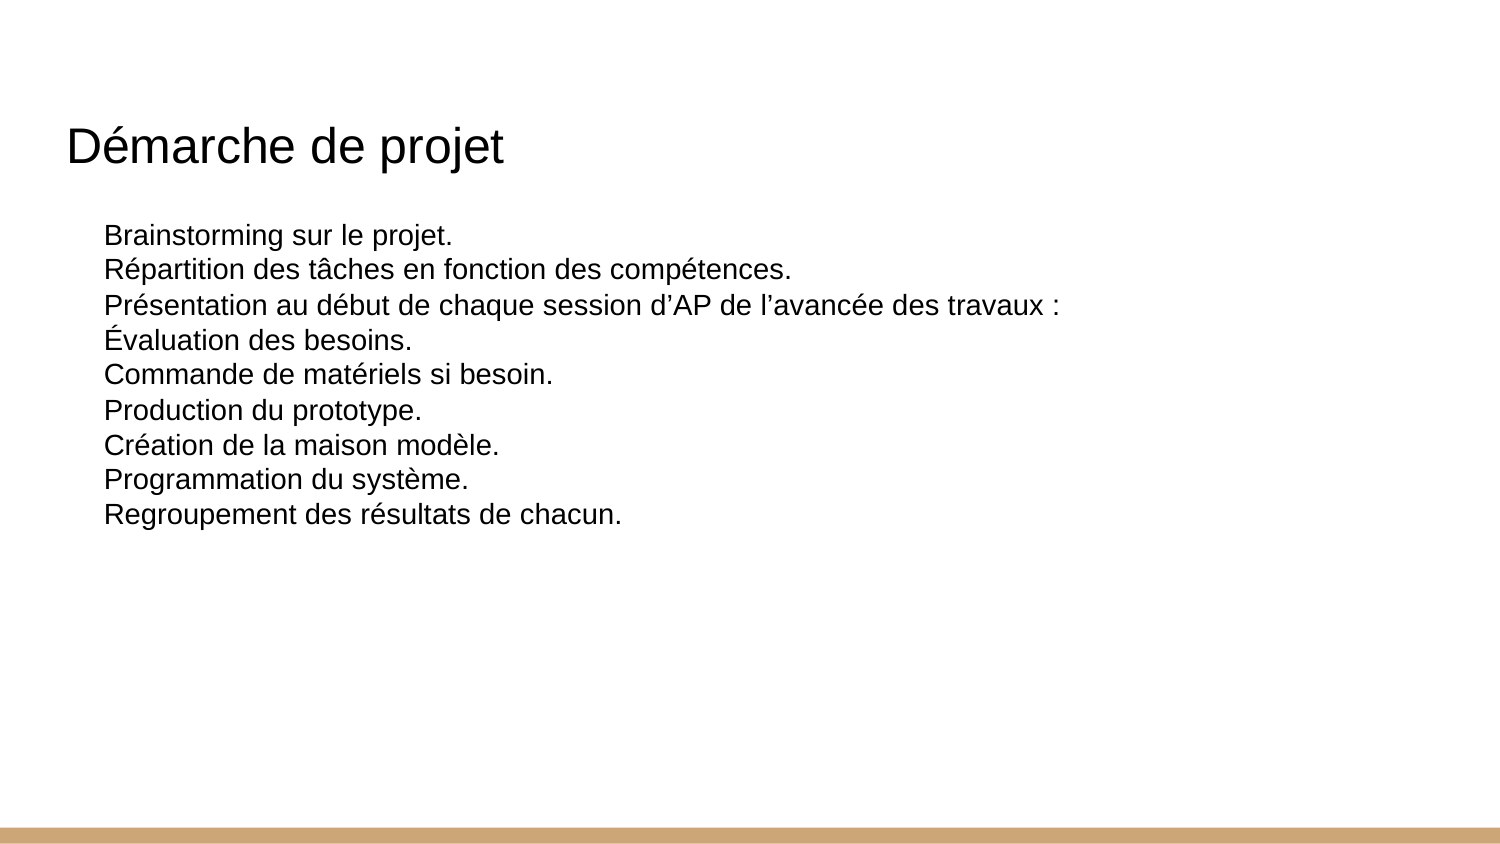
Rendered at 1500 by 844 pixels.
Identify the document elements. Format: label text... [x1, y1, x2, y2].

title Démarche de projet [51, 51, 1449, 189]
list Brainstorming sur le projet. Répartition des tâches en fonction des compétences. Présentation au début de chaque session d’AP de l’avancée des travaux : Évaluation des besoins. Commande de matériels si besoin. Production du prototype. Création de la maison modèle. Programmation du système. Regroupement des résultats de chacun. [51, 200, 1449, 752]
